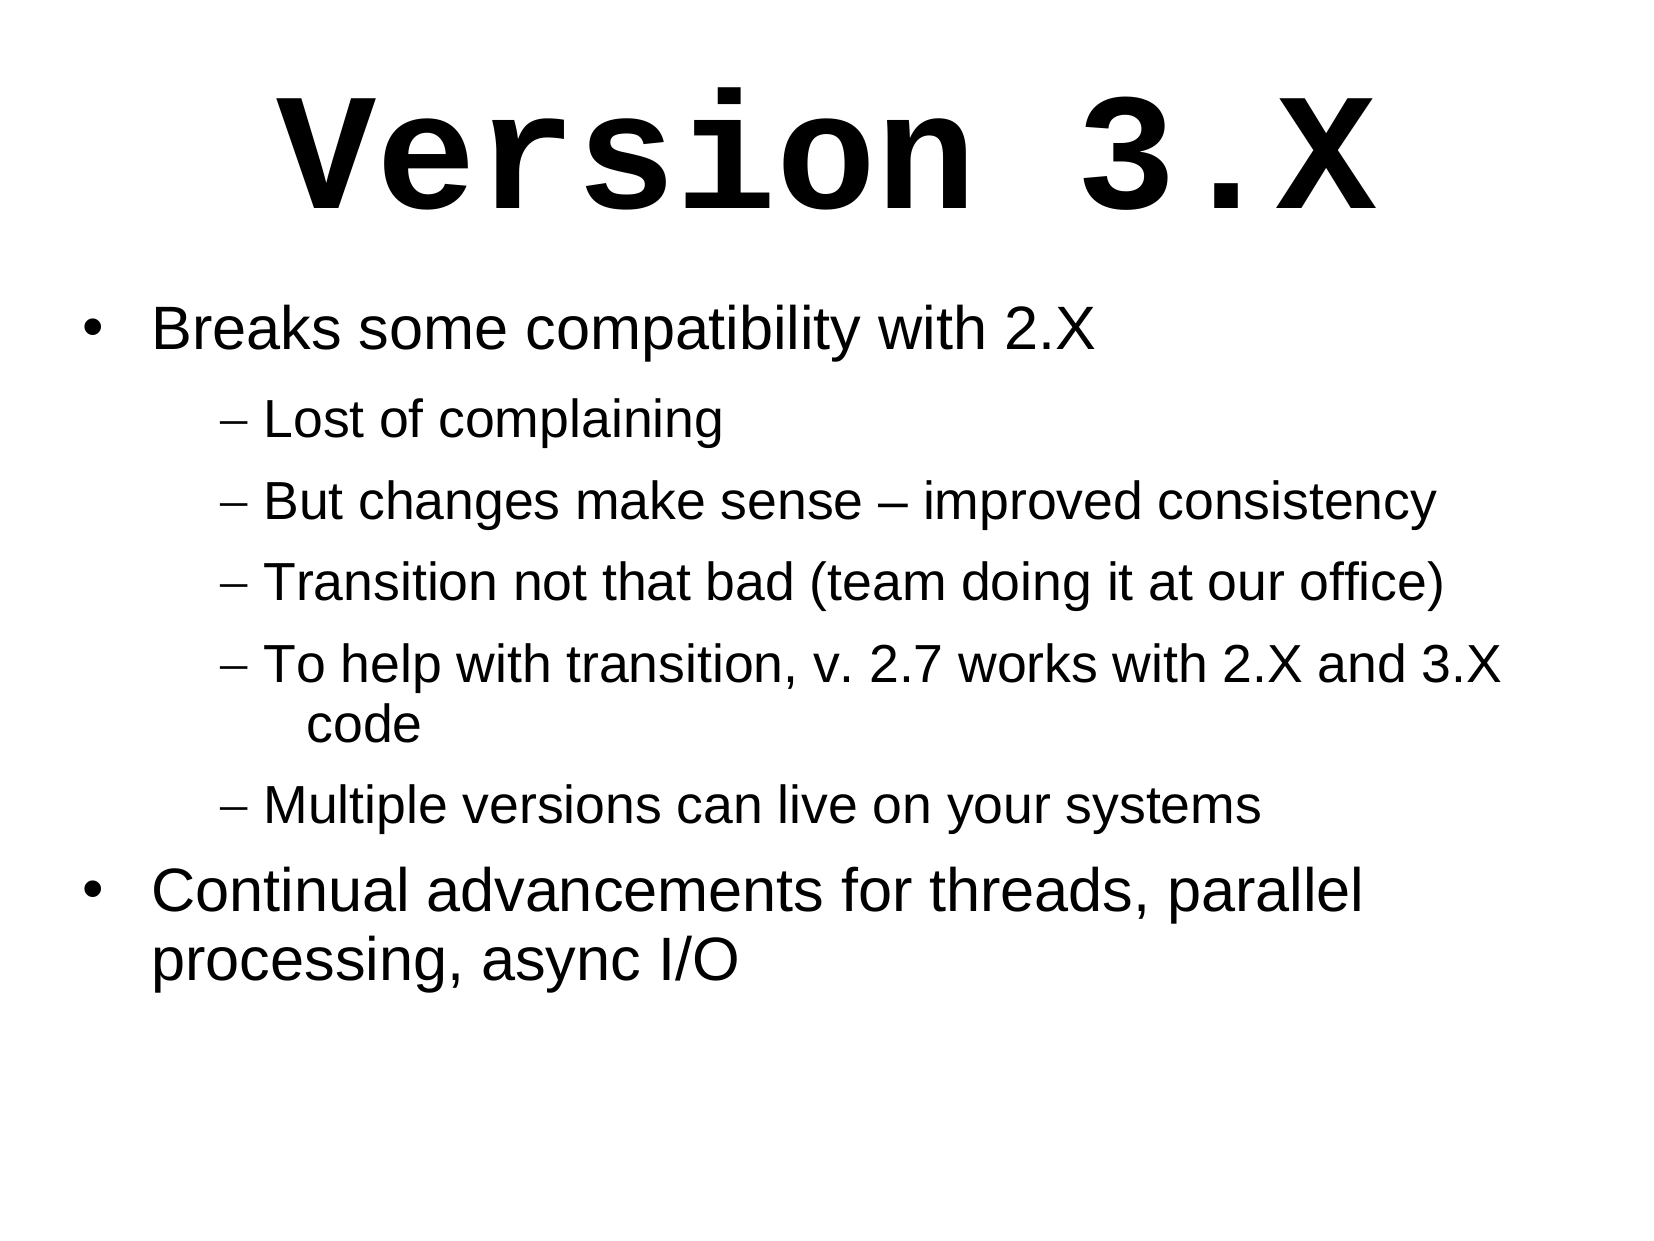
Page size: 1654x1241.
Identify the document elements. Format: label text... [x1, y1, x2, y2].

title Version 3.X [82, 49, 1571, 257]
list Breaks some compatibility with 2.X Lost of complaining But changes make sense – improved consistency Transition not that bad (team doing it at our office) To help with transition, v. 2.7 works with 2.X and 3.X code Multiple versions can live on your systems Continual advancements for threads, parallel processing, async I/O [82, 290, 1571, 1010]
